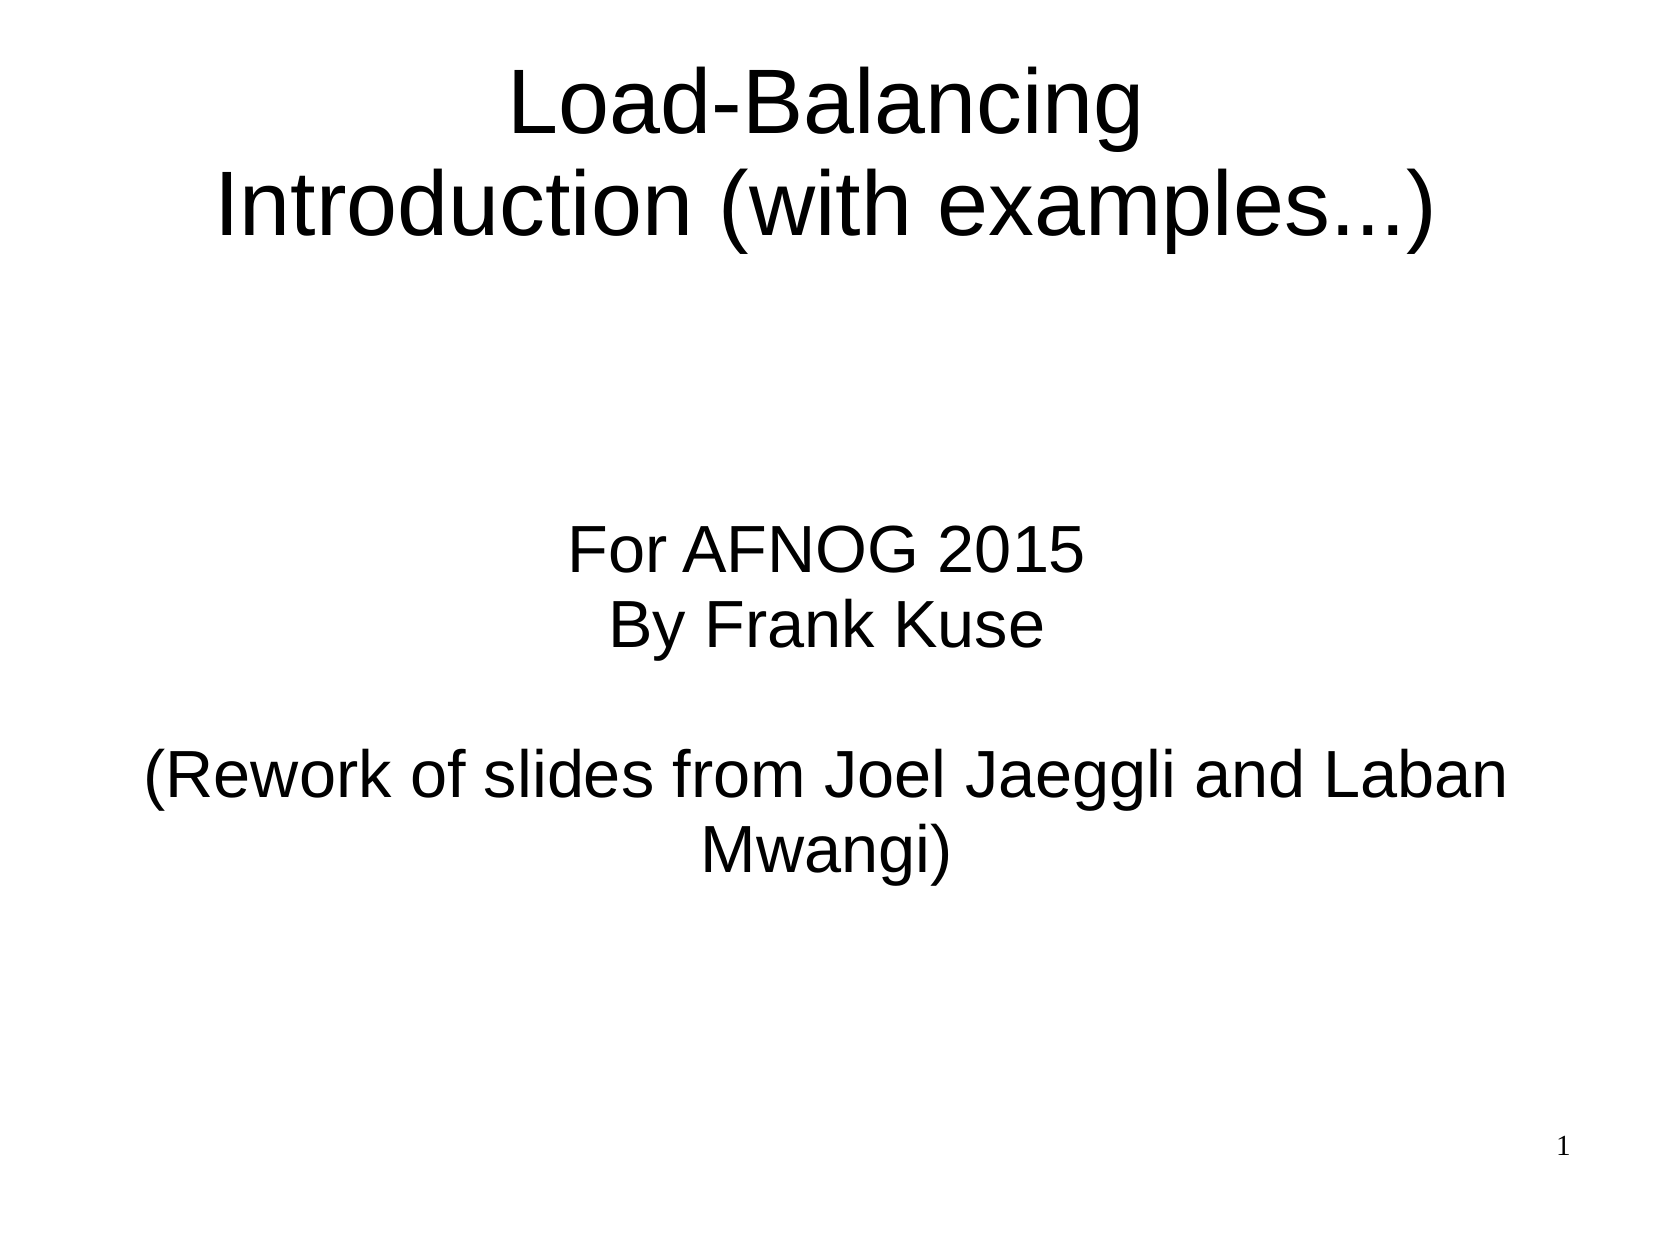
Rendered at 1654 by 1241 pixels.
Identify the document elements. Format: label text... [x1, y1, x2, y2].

title Load-Balancing Introduction (with examples...) [82, 49, 1571, 257]
subtitle For AFNOG 2015 By Frank Kuse (Rework of slides from Joel Jaeggli and Laban Mwangi) [82, 290, 1571, 1109]
